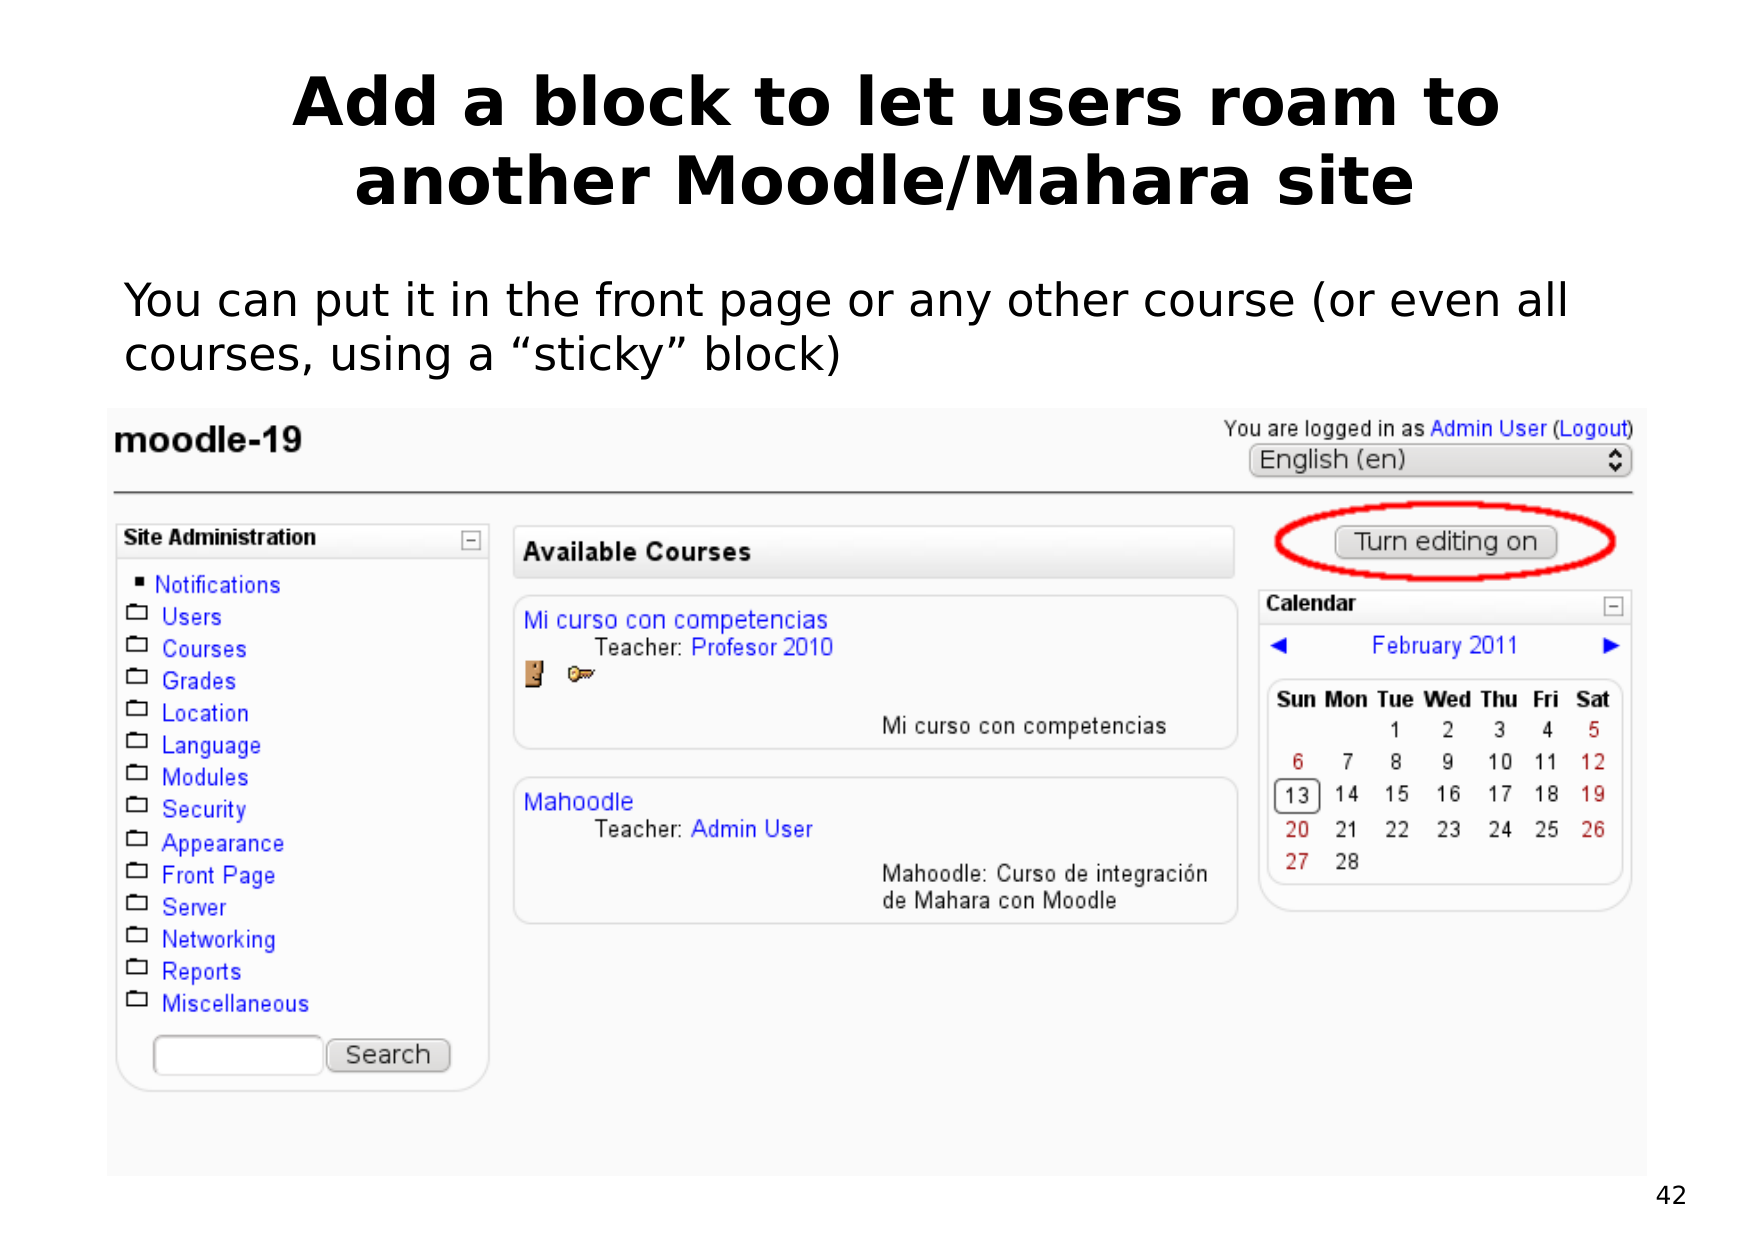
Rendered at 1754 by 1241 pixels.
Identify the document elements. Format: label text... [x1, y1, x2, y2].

title Add a block to let users roam to another Moodle/Mahara site [59, 50, 1713, 227]
list You can put it in the front page or any other course (or even all courses, using a “sticky” block) [109, 262, 1645, 408]
picture [107, 408, 1647, 1176]
